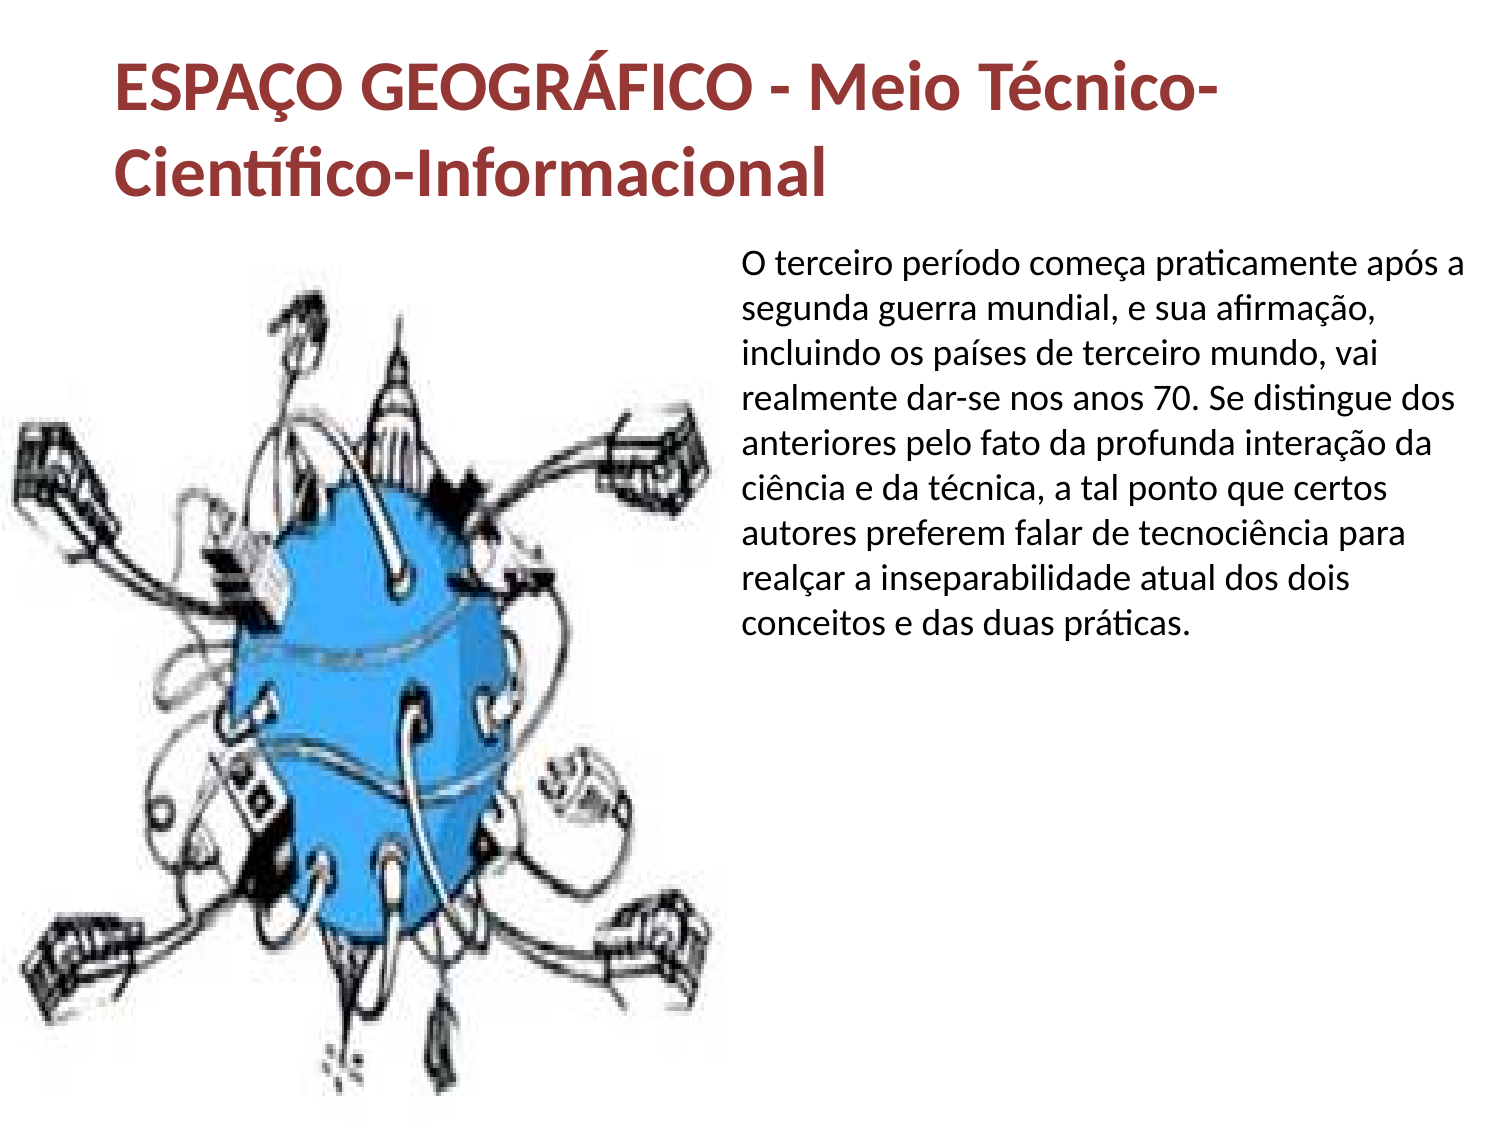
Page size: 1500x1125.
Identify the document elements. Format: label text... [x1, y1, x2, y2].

list O terceiro período começa praticamente após a segunda guerra mundial, e sua afirmação, incluindo os países de terceiro mundo, vai realmente dar-se nos anos 70. Se distingue dos anteriores pelo fato da profunda interação da ciência e da técnica, a tal ponto que certos autores preferem falar de tecnociência para realçar a inseparabilidade atual dos dois conceitos e das duas práticas. [726, 230, 1500, 1125]
picture [0, 267, 726, 1125]
text_box ESPAÇO GEOGRÁFICO - Meio Técnico- Científico-Informacional [99, 30, 1450, 219]
